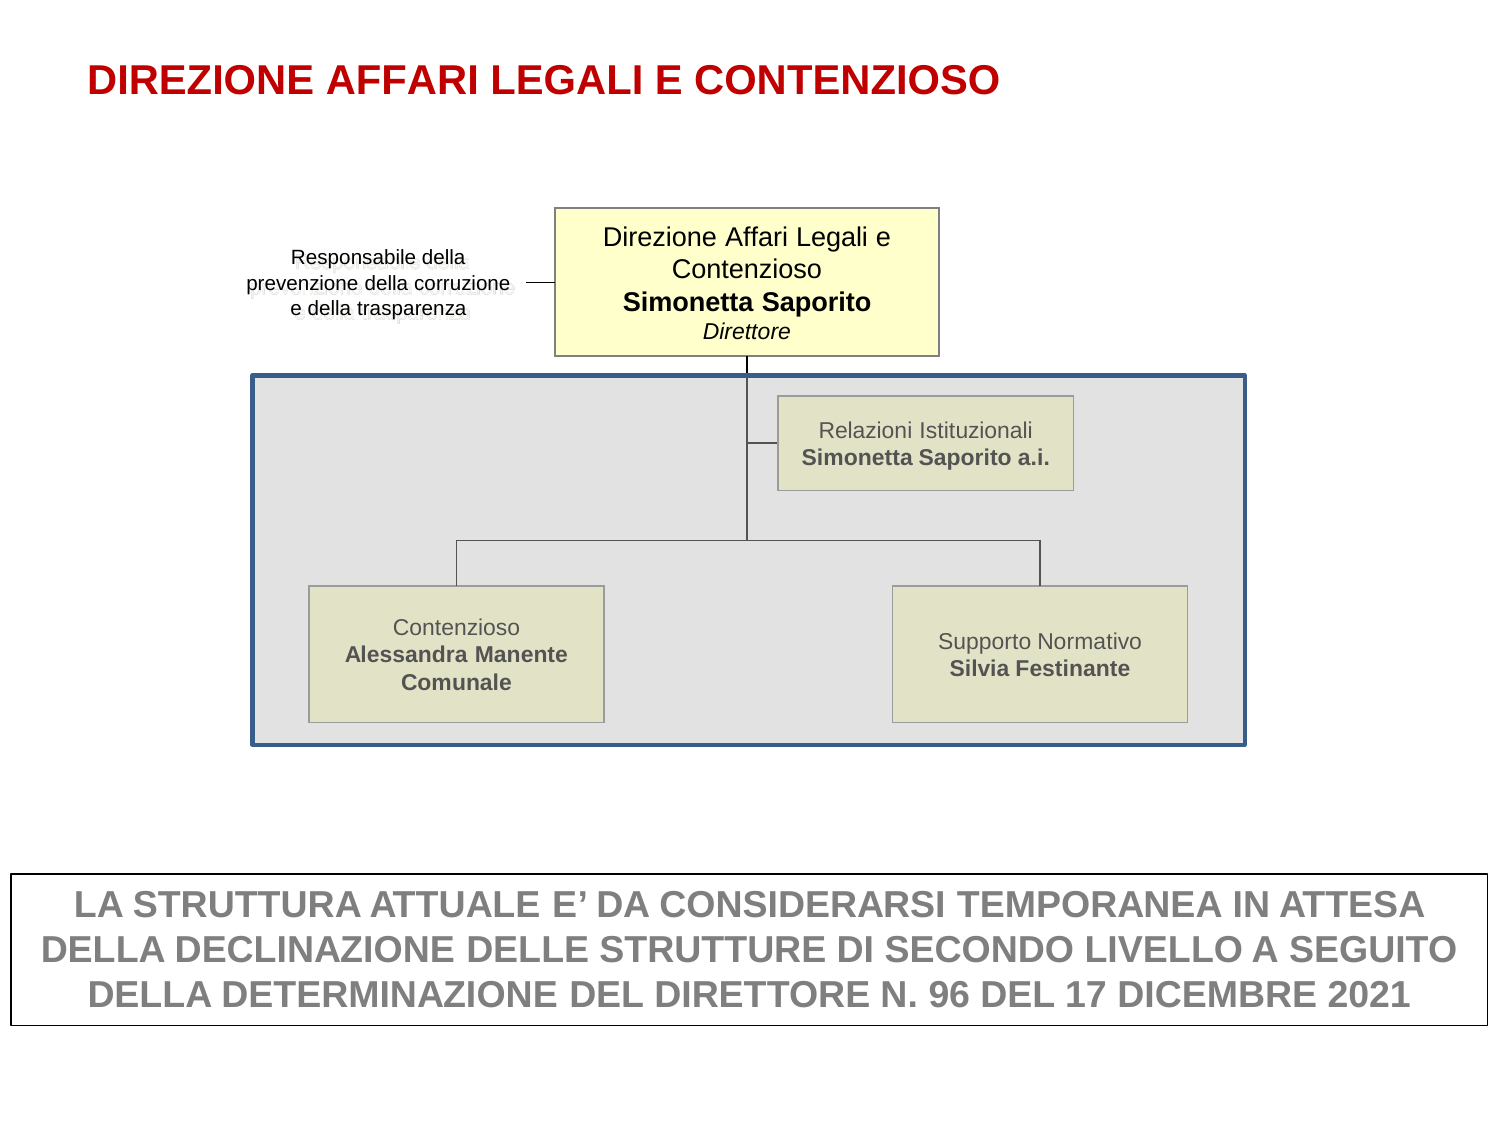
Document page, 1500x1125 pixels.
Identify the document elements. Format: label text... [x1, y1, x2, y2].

picture [9, 207, 1491, 1039]
text_box DIREZIONE AFFARI LEGALI E CONTENZIOSO [72, 45, 1462, 128]
